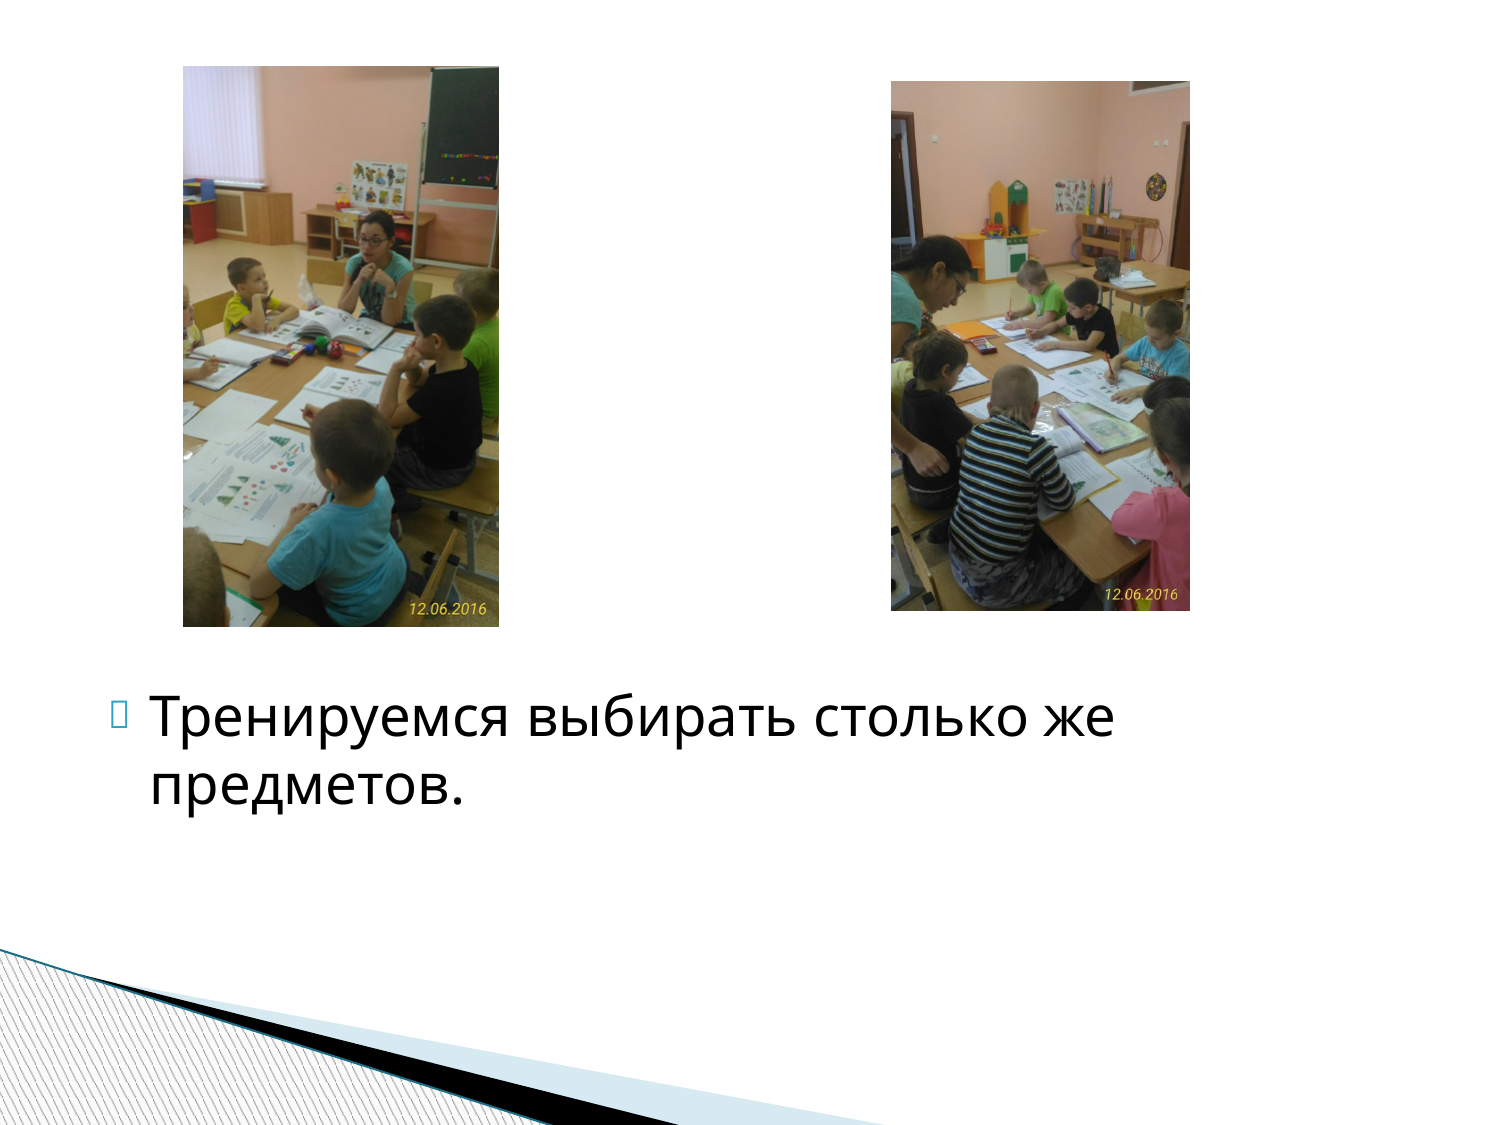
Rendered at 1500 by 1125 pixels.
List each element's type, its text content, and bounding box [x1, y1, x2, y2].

picture [891, 81, 1190, 612]
list Тренируемся выбирать столько же предметов. [75, 66, 1425, 986]
picture [0, 952, 543, 1125]
picture [183, 66, 499, 627]
